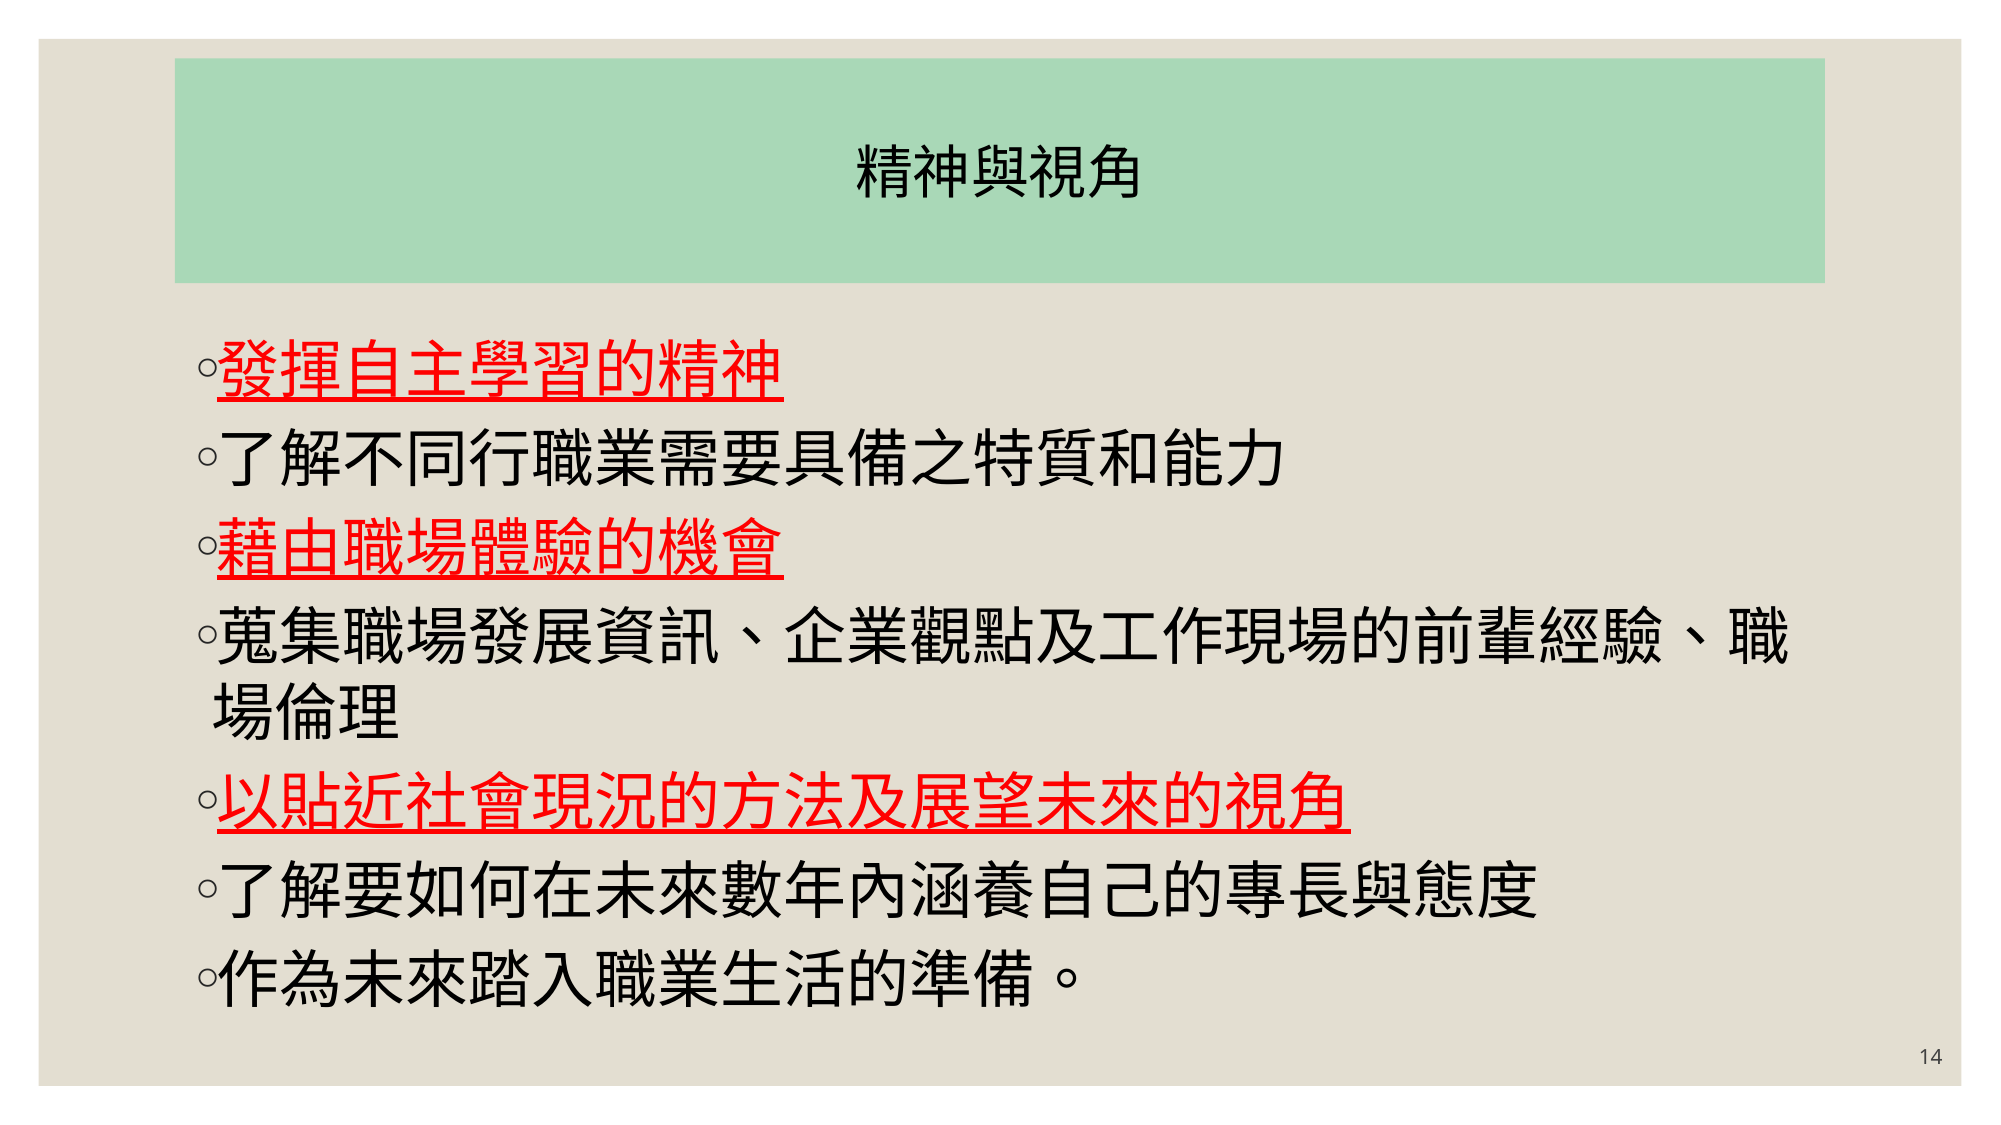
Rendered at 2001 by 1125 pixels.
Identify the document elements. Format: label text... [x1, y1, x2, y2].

slide_number <編號> [1717, 1034, 1958, 1080]
title 精神與視角 [174, 58, 1825, 284]
list 發揮自主學習的精神 了解不同行職業需要具備之特質和能力 藉由職場體驗的機會 蒐集職場發展資訊、企業觀點及工作現場的前輩經驗、職場倫理 以貼近社會現況的方法及展望未來的視角 了解要如何在未來數年內涵養自己的專長與態度 作為未來踏入職業生活的準備。 [174, 321, 1825, 1029]
